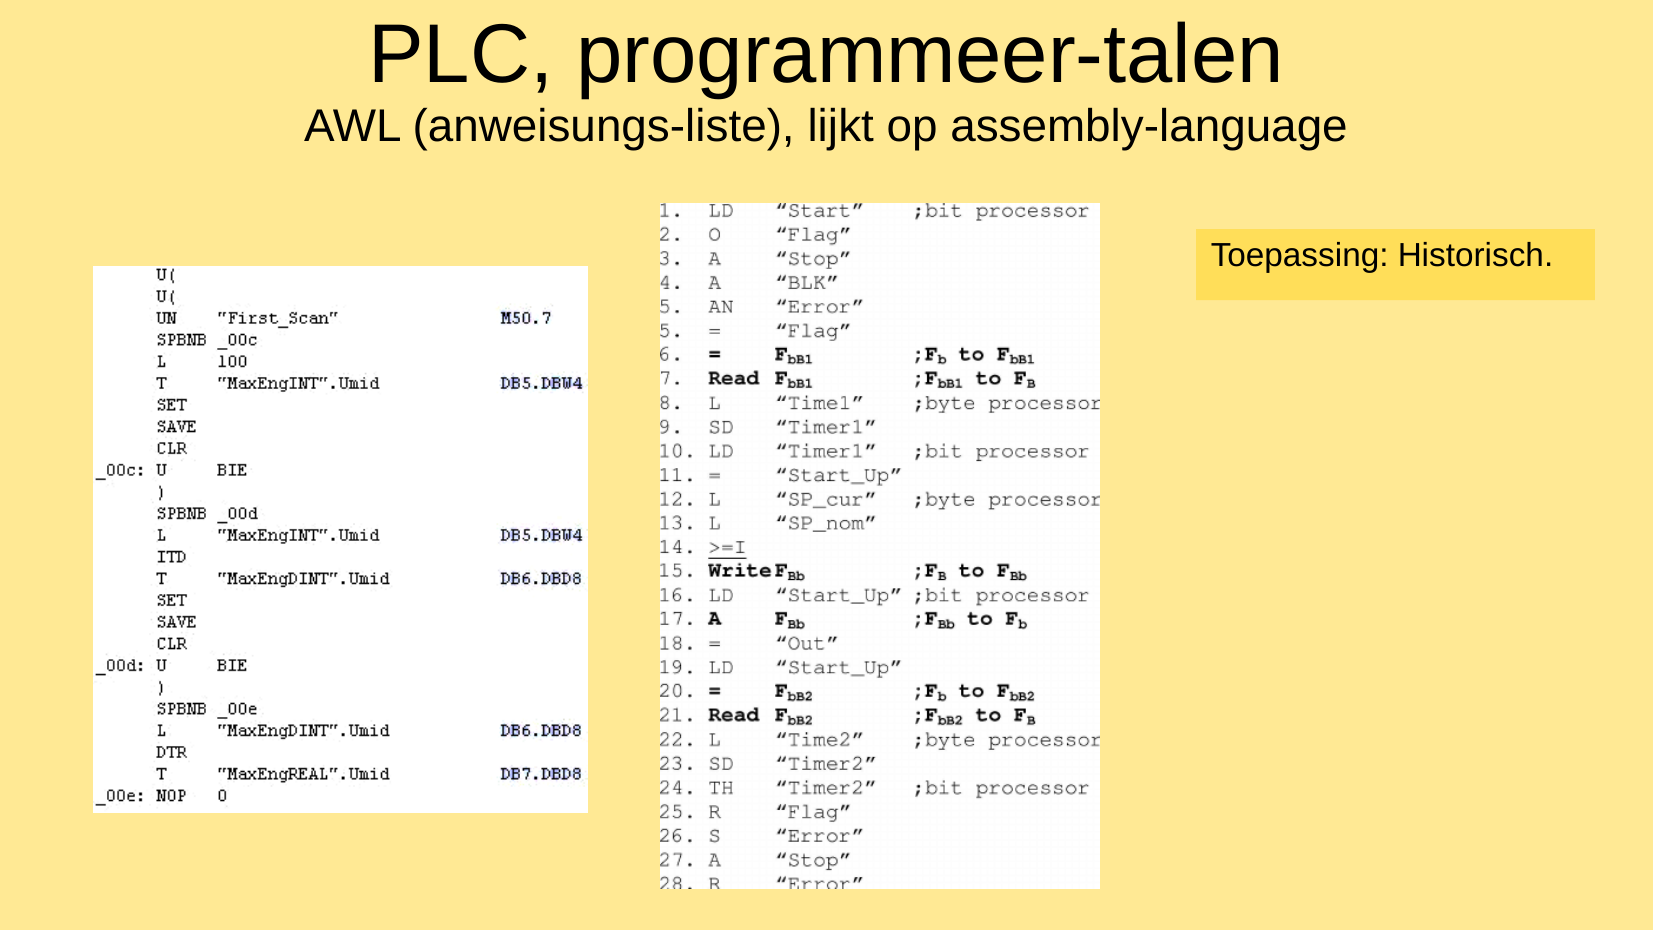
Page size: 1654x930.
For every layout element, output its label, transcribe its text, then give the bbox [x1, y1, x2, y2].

text_box Toepassing: Historisch. [1196, 229, 1595, 301]
title PLC, programmeer-talen AWL (anweisungs-liste), lijkt op assembly-language [82, 1, 1571, 157]
picture [93, 266, 588, 813]
picture [660, 203, 1100, 889]
